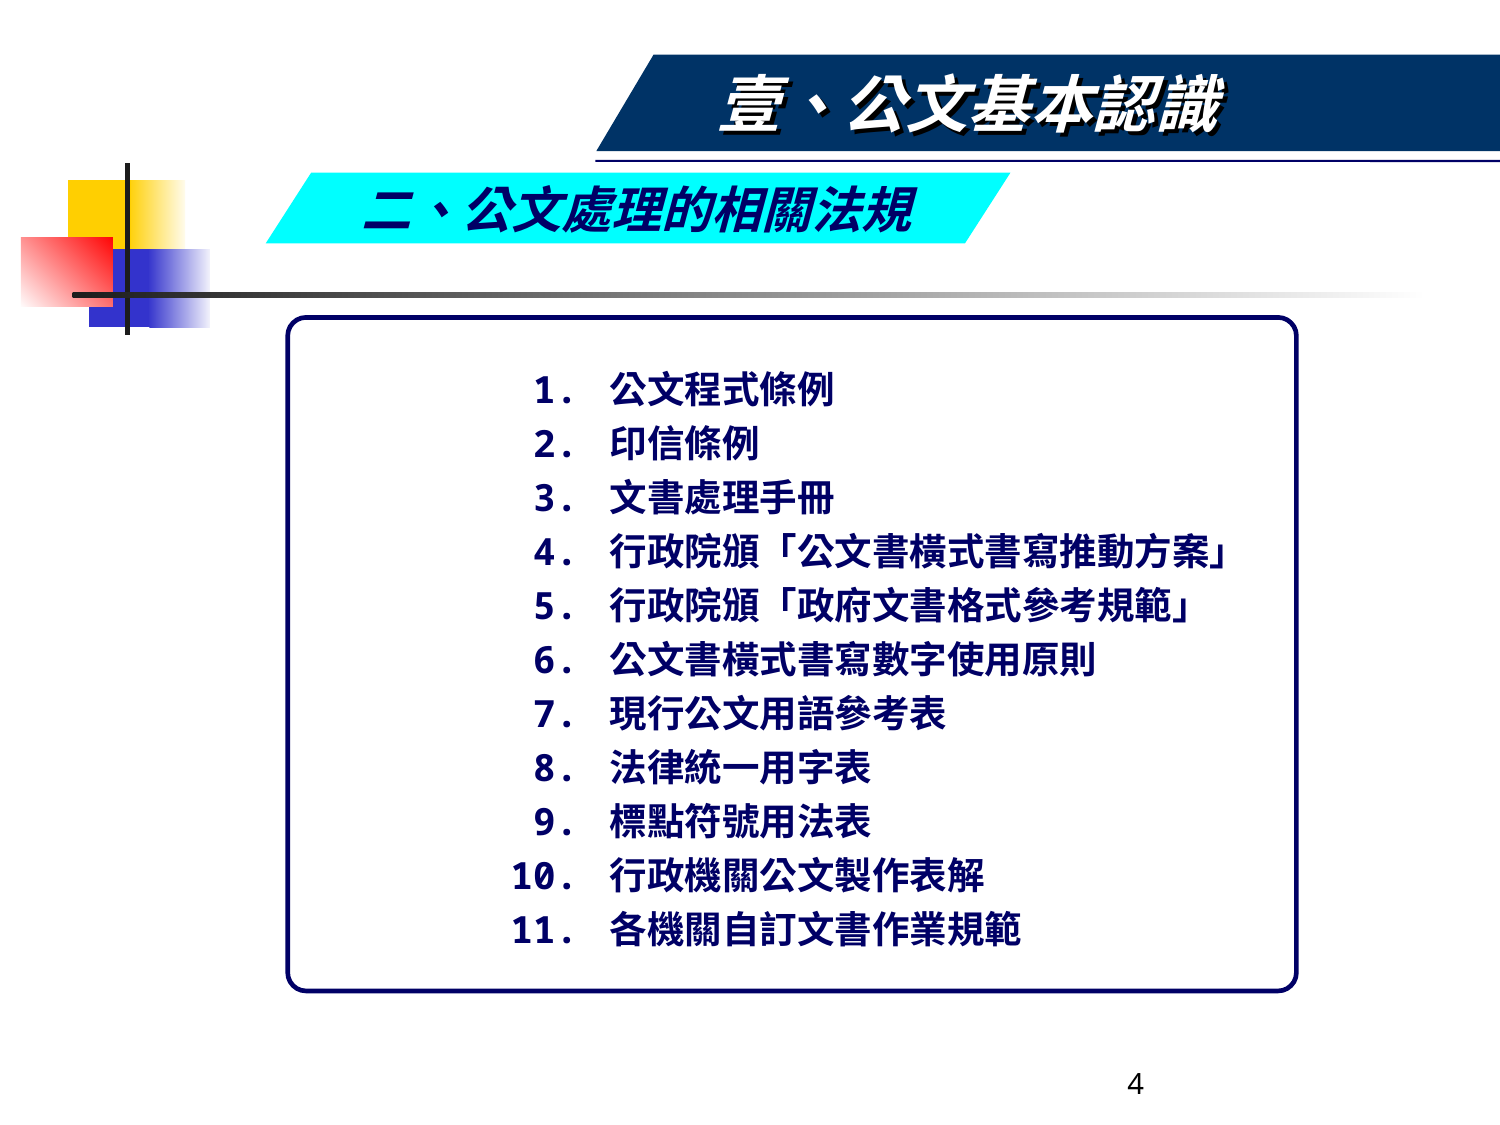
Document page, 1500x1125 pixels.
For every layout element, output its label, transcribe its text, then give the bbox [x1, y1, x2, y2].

text_box [1112, 1037, 1426, 1113]
text_box 壹、公文基本認識 [596, 54, 1500, 152]
text_box 二、公文處理的相關法規 [265, 172, 1011, 244]
text_box 1. 公文程式條例 2. 印信條例 3. 文書處理手冊 4. 行政院頒「公文書橫式書寫推動方案」 5. 行政院頒「政府文書格式參考規範」 6. 公文書橫式書寫數字使用原則 7. 現行公文用語參考表 8. 法律統一用字表 9. 標點符號用法表 10. 行政機關公文製作表解 11. 各機關自訂文書作業規範 [287, 317, 1297, 991]
